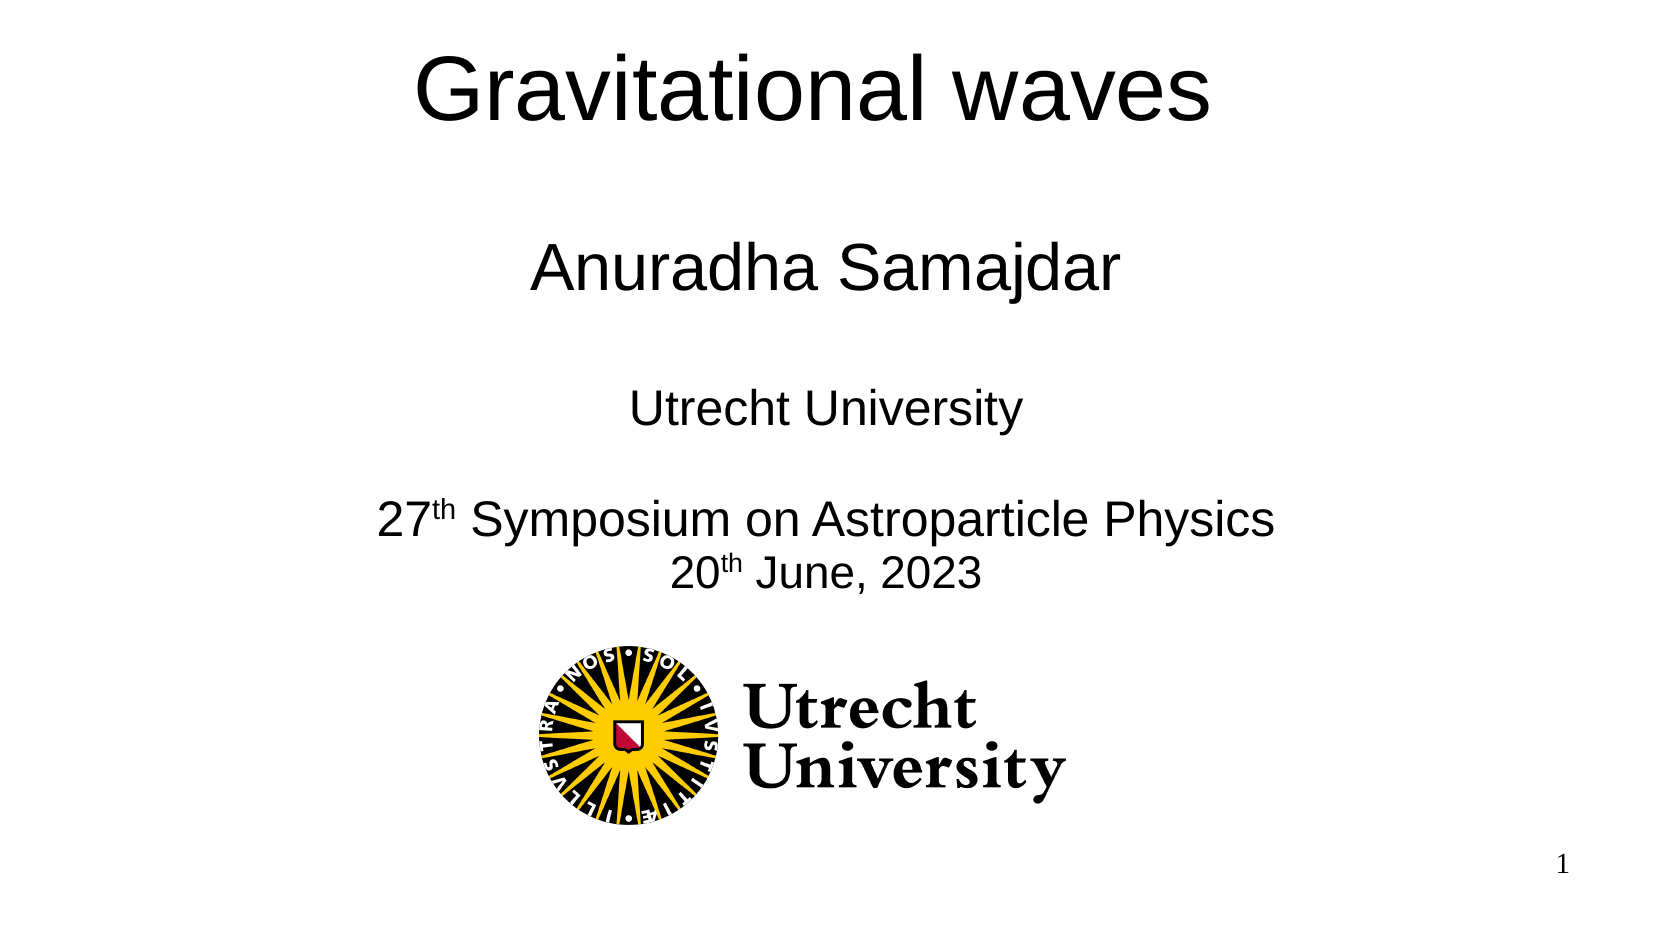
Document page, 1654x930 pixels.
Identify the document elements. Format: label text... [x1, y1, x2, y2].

picture [539, 646, 1066, 826]
title Gravitational waves [82, 12, 1571, 166]
text_box Anuradha Samajdar Utrecht University 27th Symposium on Astroparticle Physics 20th June, 2023 [82, 210, 1570, 795]
